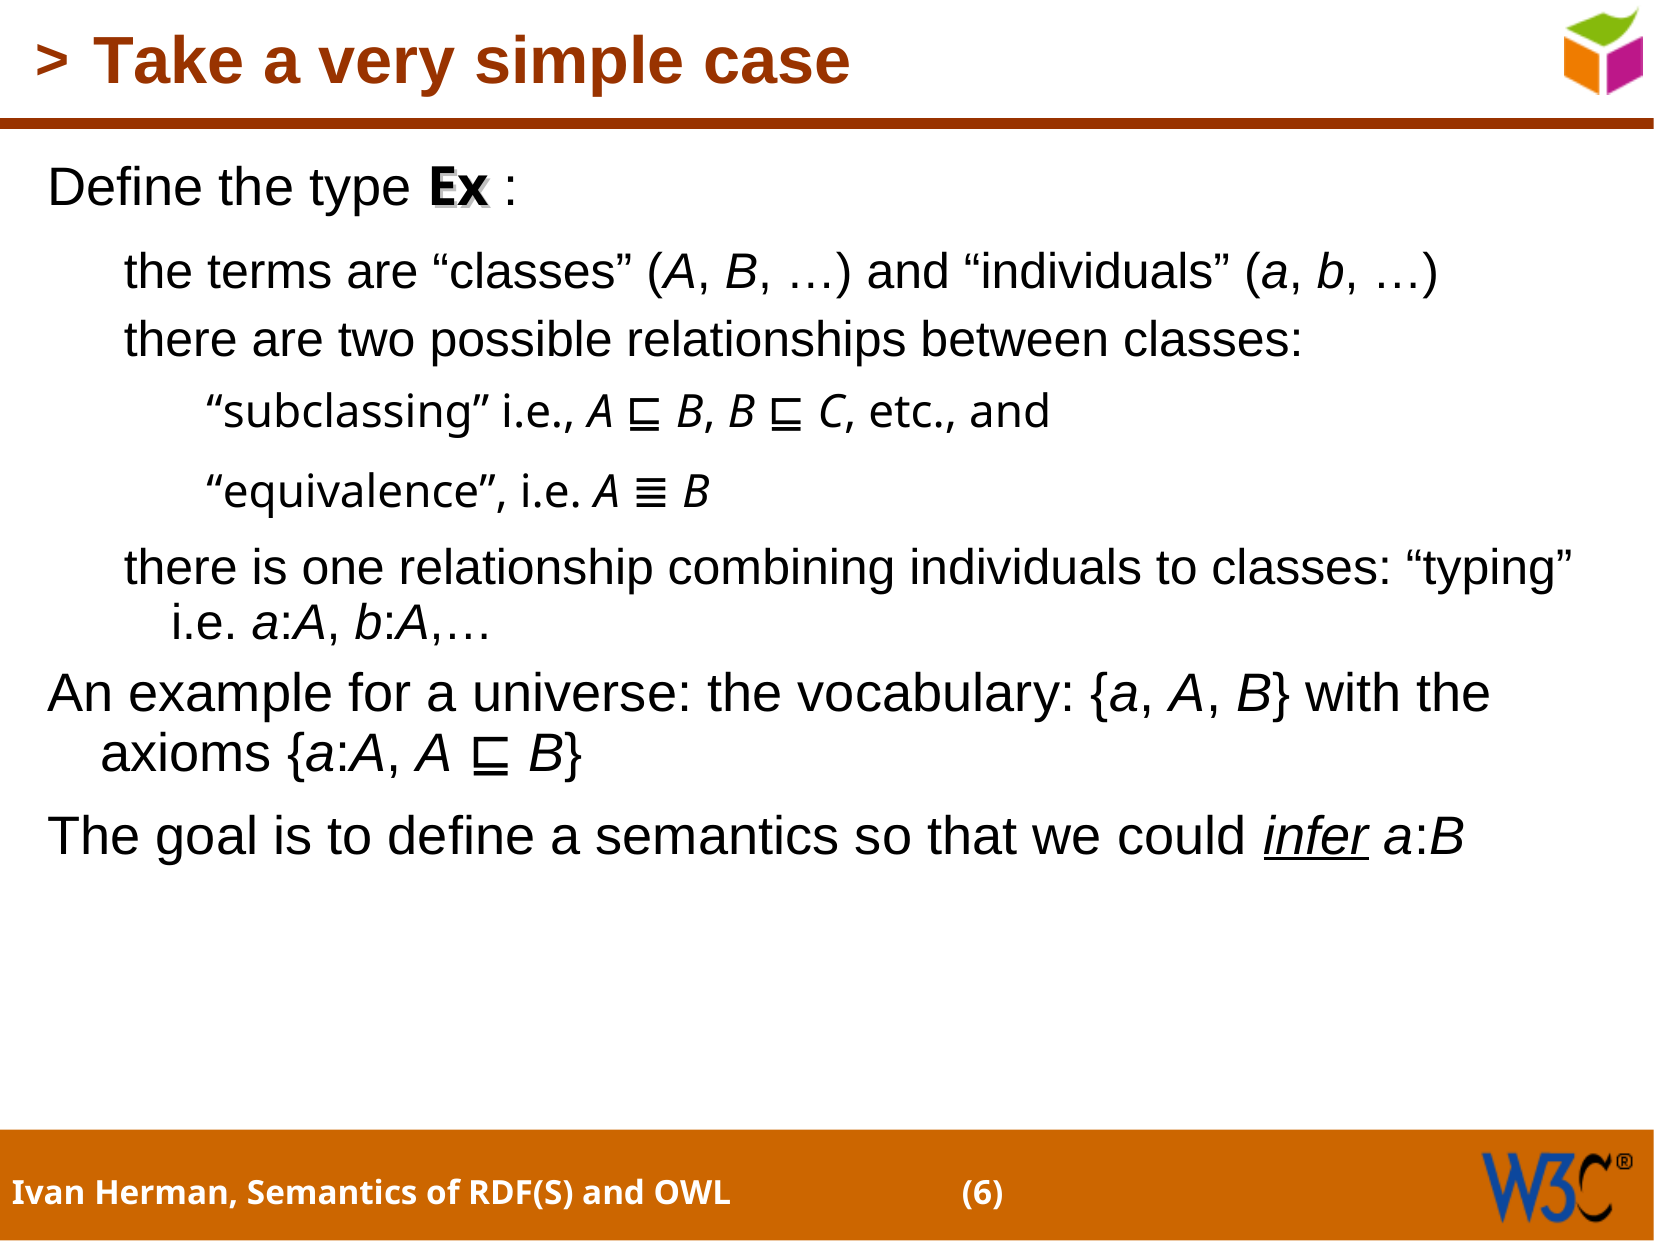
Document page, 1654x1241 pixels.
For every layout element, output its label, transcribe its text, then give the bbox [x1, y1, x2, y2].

list Define the type Ex : the terms are “classes” (A, B, …) and “individuals” (a, b, …) there are two possible relationships between classes: “subclassing” i.e., A ⊑ B, B ⊑ C, etc., and “equivalence”, i.e. A ≣ B there is one relationship combining individuals to classes: “typing” i.e. a:A, b:A,… An example for a universe: the vocabulary: {a, A, B} with the axioms {a:A, A ⊑ B} The goal is to define a semantics so that we could infer a:B [29, 147, 1624, 1119]
picture [1564, 5, 1643, 95]
title Take a very simple case [93, 7, 1493, 111]
picture [1477, 1149, 1639, 1228]
